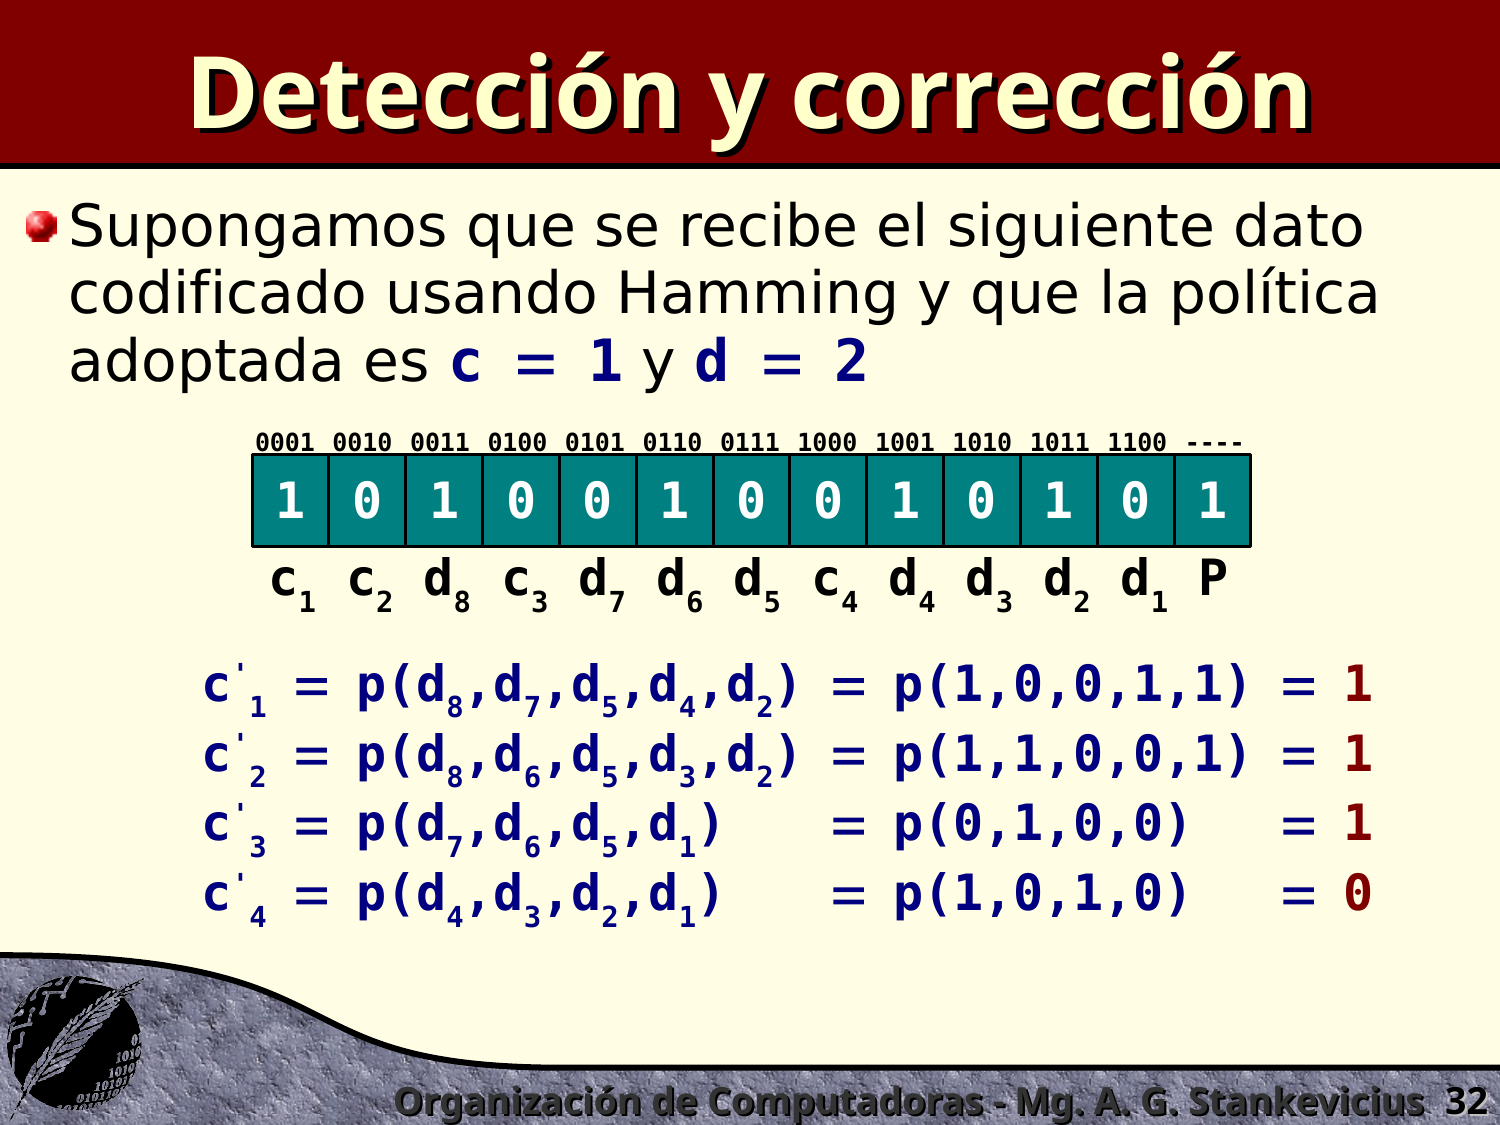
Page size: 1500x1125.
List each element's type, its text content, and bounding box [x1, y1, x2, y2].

text_box 1 [1174, 454, 1251, 547]
picture [1058, 1100, 1065, 1110]
text_box 0 [943, 454, 1020, 541]
text_box 0 [328, 454, 405, 541]
picture [0, 959, 1500, 1125]
text_box c1 c2 d8 c3 d7 d6 d5 c4 d4 d3 d2 d1 P [253, 541, 1244, 627]
text_box 1 [636, 454, 713, 541]
text_box 0 [559, 454, 636, 541]
picture [802, 1100, 806, 1110]
title Detección y corrección [15, 5, 1485, 160]
text_box 0 [482, 454, 559, 541]
picture [448, 1100, 455, 1110]
list Supongamos que se recibe el siguiente dato codificado usando Hamming y que la política adoptada es c = 1 y d = 2 [11, 192, 1486, 935]
text_box c'1 = p(d8,d7,d5,d4,d2) = p(1,0,0,1,1) = 1 c'2 = p(d8,d6,d5,d3,d2) = p(1,1,0,0,1) = 1 c'3 = p(d7,d6,d5,d1) = p(0,1,0,0) = 1 c'4 = p(d4,d3,d2,d1) = p(1,0,1,0) = 0 [187, 647, 1314, 958]
text_box 0001 0010 0011 0100 0101 0110 0111 1000 1001 1010 1011 1100 ---- [240, 420, 1260, 471]
text_box 0 [789, 454, 866, 541]
text_box 1 [866, 454, 943, 541]
text_box 1 [1020, 454, 1097, 541]
text_box 1 [405, 454, 482, 541]
text_box 1 [252, 454, 328, 547]
text_box 0 [1097, 454, 1174, 541]
text_box 0 [713, 454, 789, 541]
